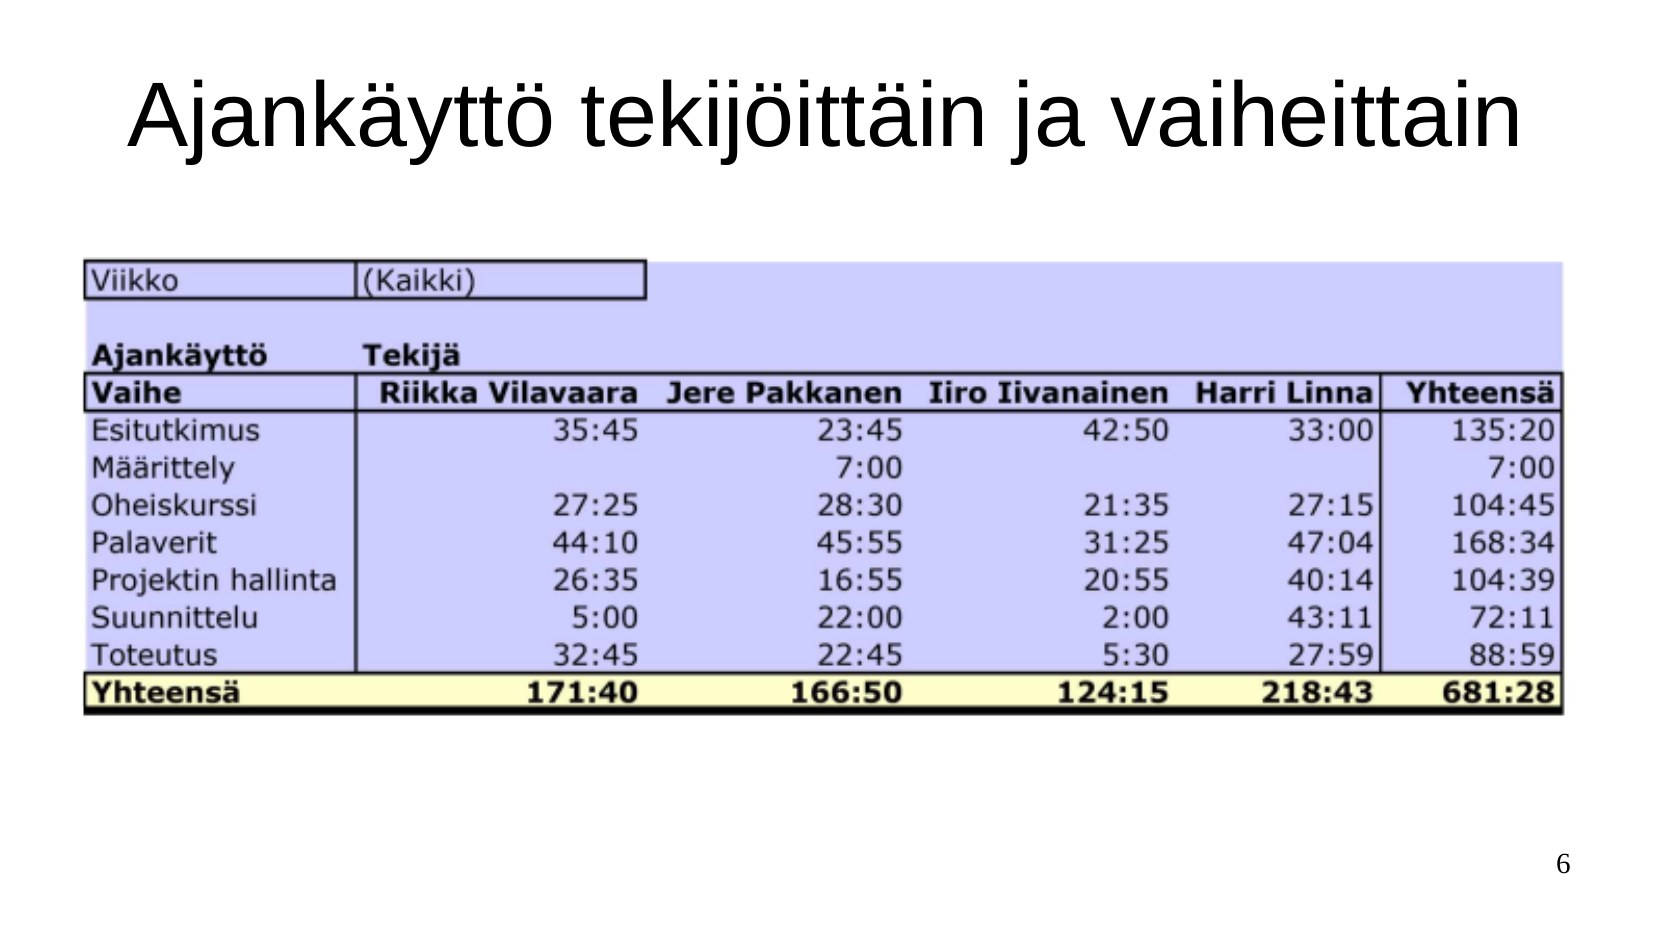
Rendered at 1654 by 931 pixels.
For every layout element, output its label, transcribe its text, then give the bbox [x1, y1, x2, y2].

title Ajankäyttö tekijöittäin ja vaiheittain [82, 37, 1571, 193]
picture [82, 256, 1571, 718]
